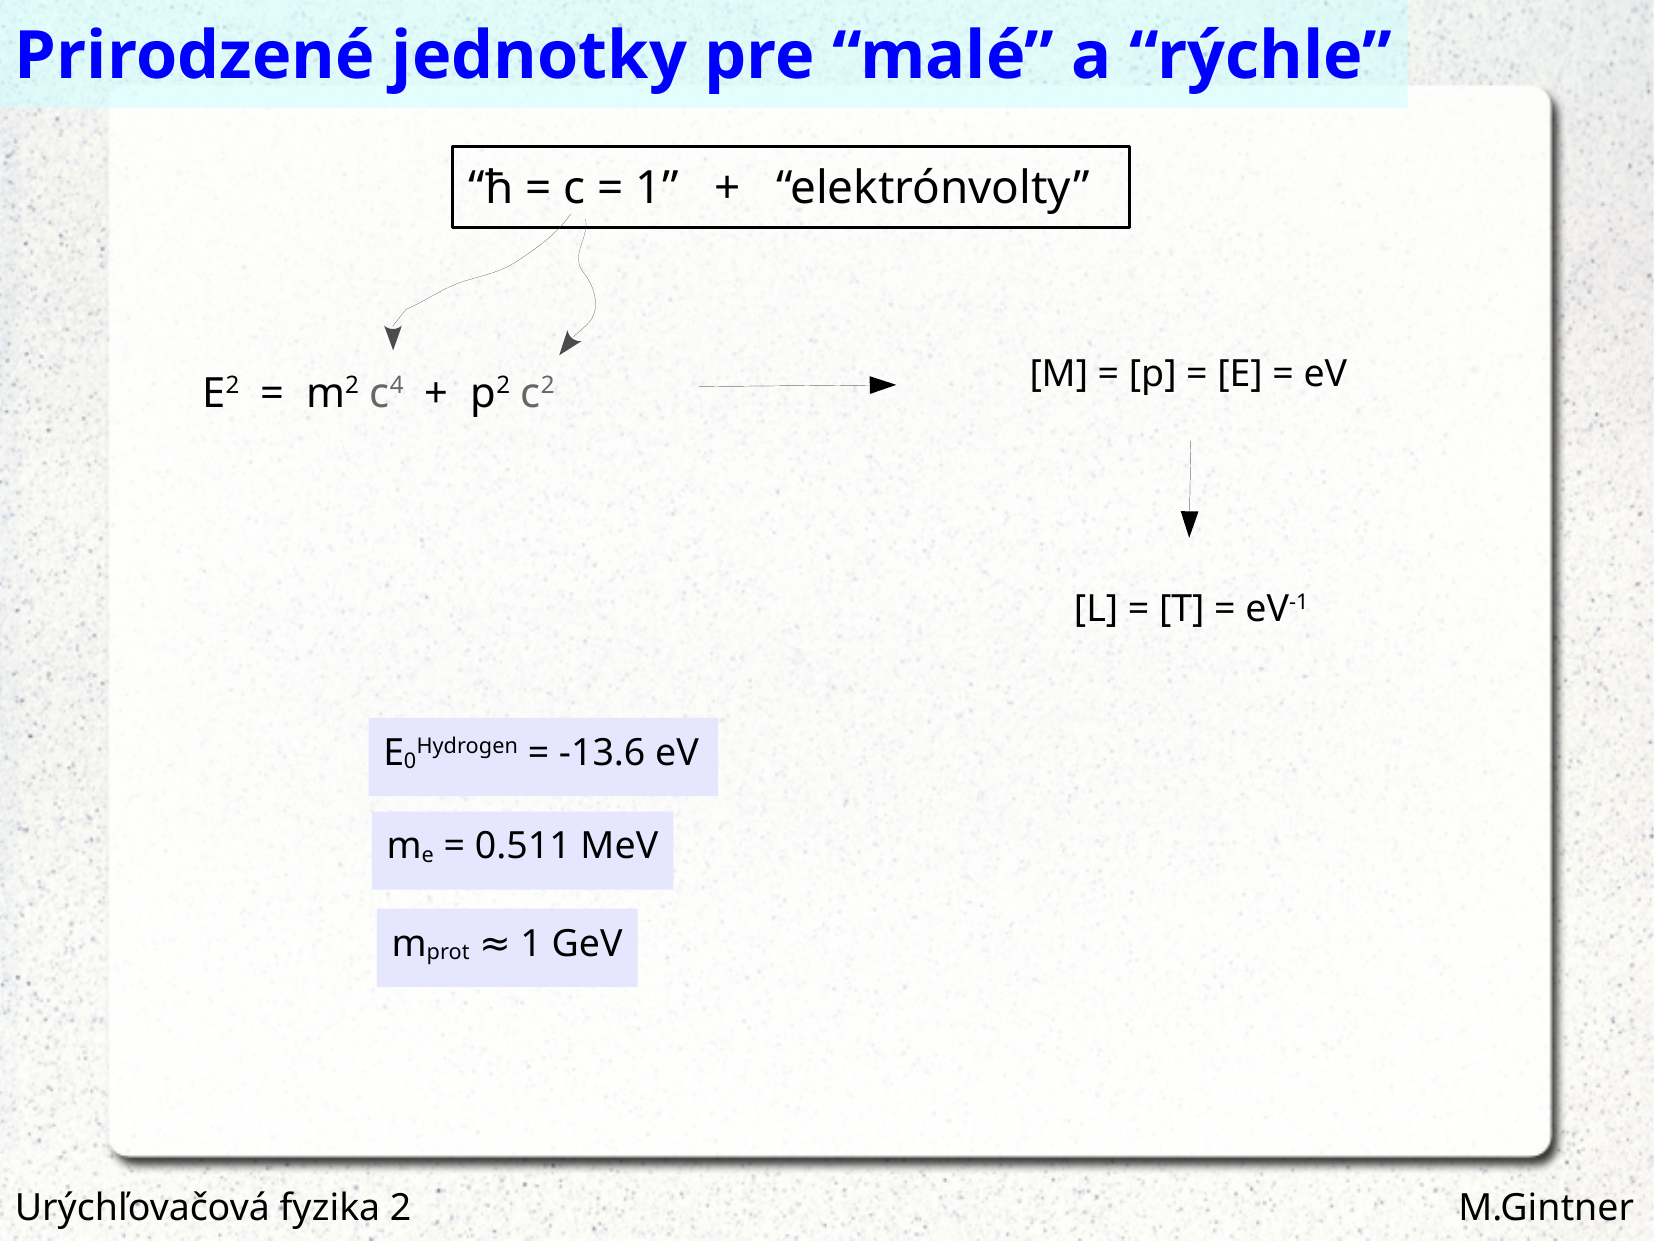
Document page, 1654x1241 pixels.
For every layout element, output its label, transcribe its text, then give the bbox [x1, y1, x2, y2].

text_box M.Gintner [1443, 1173, 1654, 1241]
text_box Prirodzené jednotky pre “malé” a “rýchle” [0, 0, 1391, 108]
text_box mprot ≈ 1 GeV [376, 908, 624, 987]
text_box [L] = [T] = eV-1 [1059, 574, 1339, 642]
text_box “ħ = c = 1” + “elektrónvolty” [452, 146, 1130, 228]
text_box [M] = [p] = [E] = eV [1014, 338, 1375, 406]
text_box me = 0.511 MeV [371, 811, 663, 890]
text_box Urýchľovačová fyzika 2 [0, 1173, 445, 1241]
picture [0, 0, 1654, 1241]
text_box E0Hydrogen = -13.6 eV [368, 717, 719, 797]
text_box E2 = m2 c4 + p2 c2 [187, 355, 581, 429]
